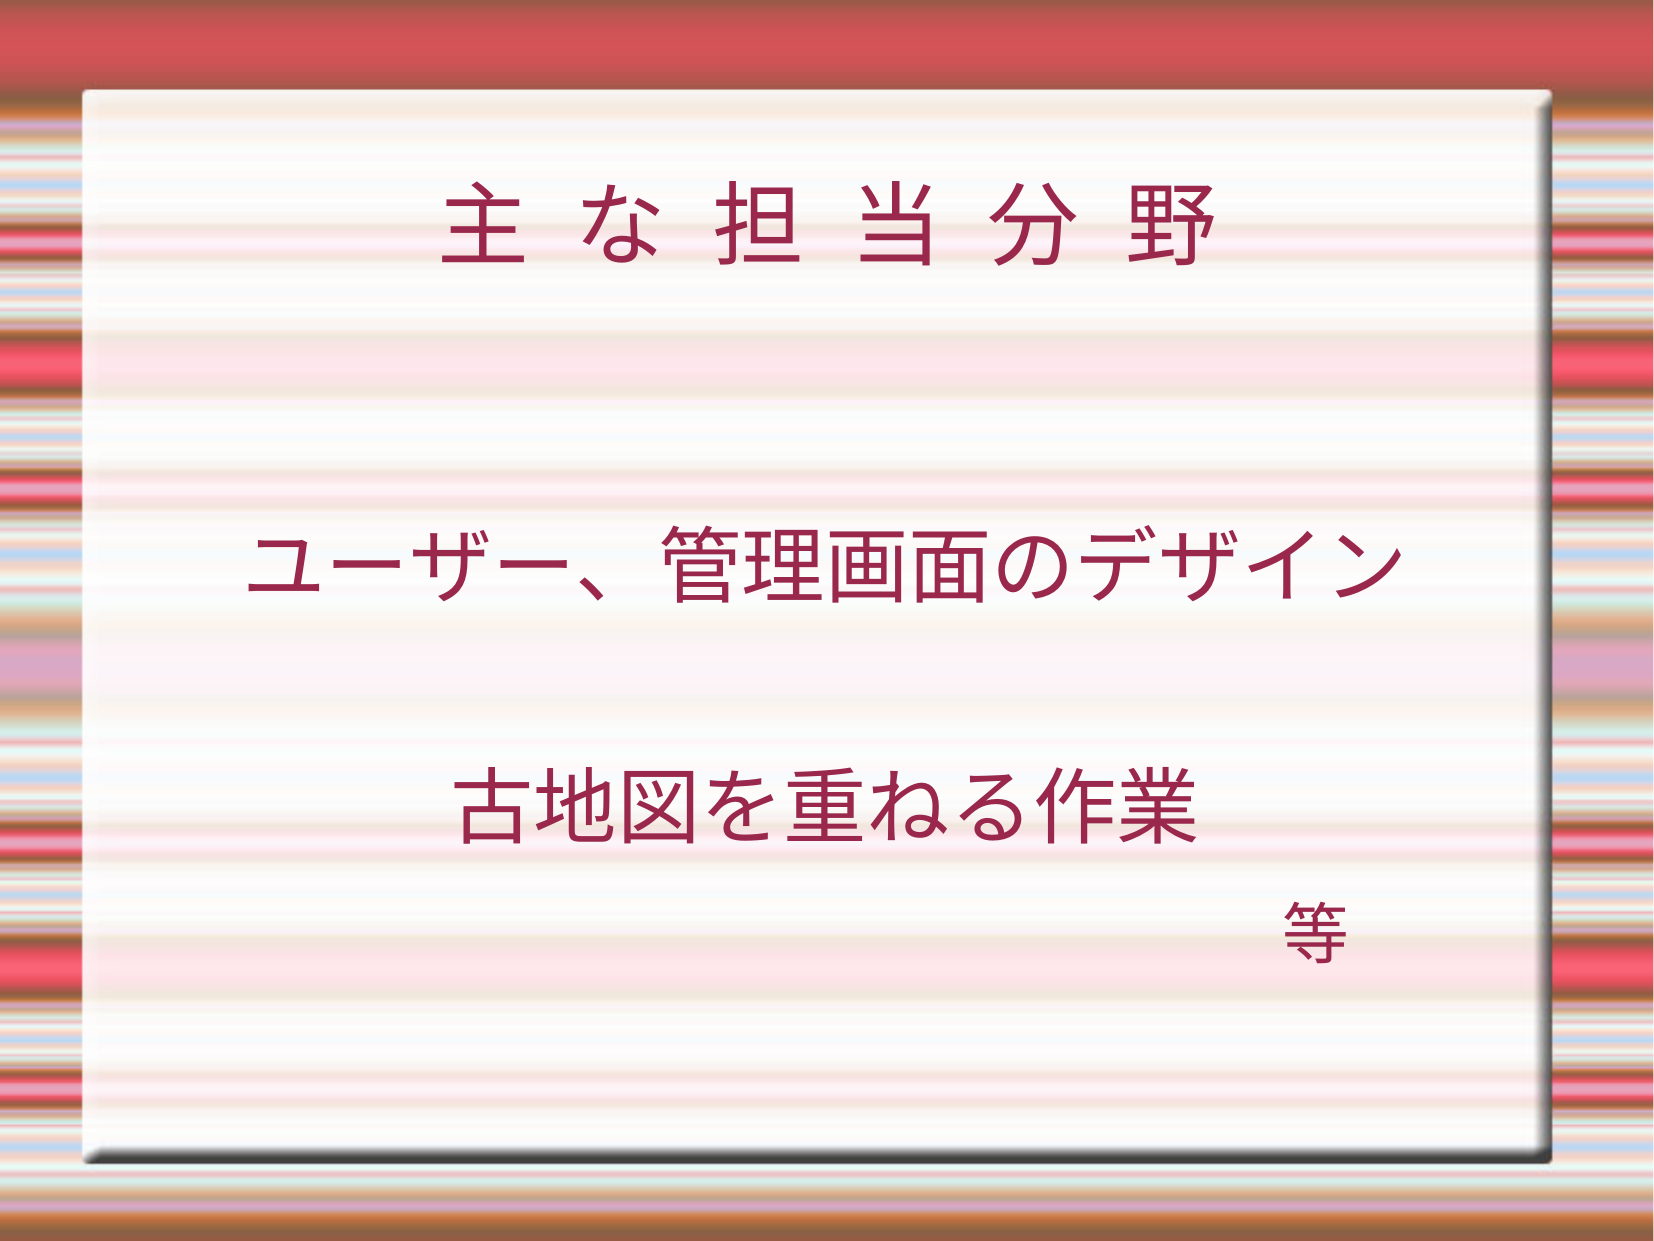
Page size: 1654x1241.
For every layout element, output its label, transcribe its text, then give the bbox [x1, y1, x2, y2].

subtitle ユーザー、管理画面のデザイン 古地図を重ねる作業 等 [134, 350, 1516, 1133]
picture [0, 0, 1654, 1241]
title 主 な 担 当 分 野 [121, 114, 1534, 322]
